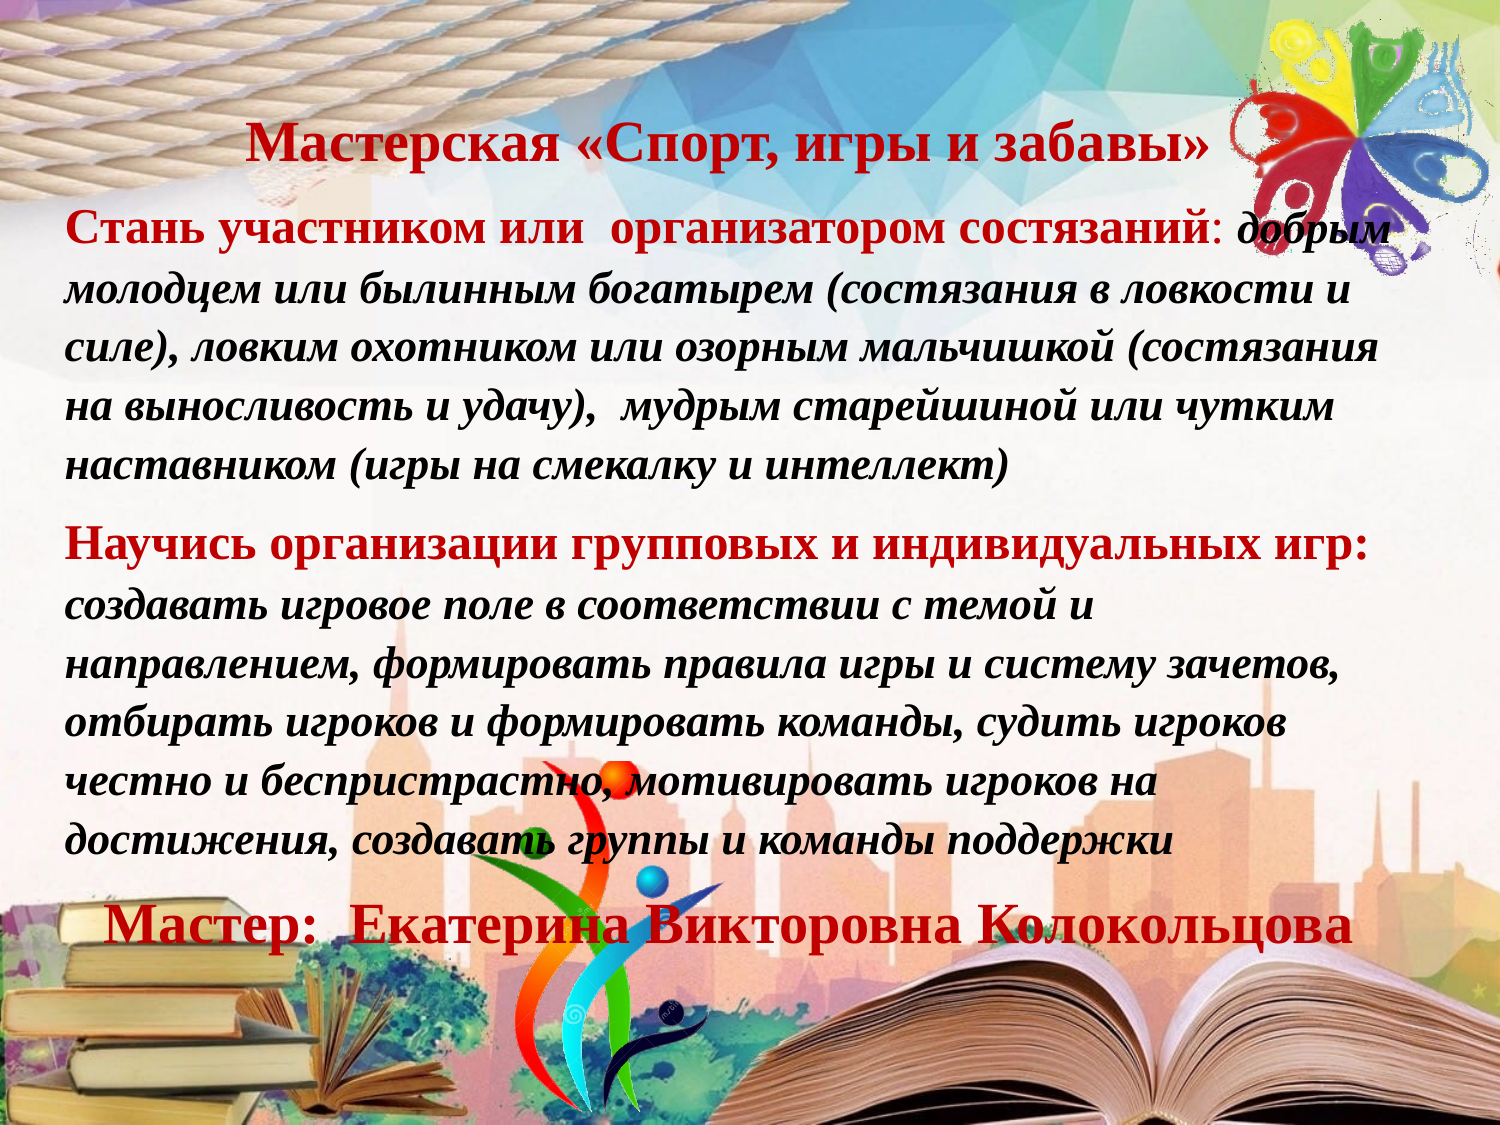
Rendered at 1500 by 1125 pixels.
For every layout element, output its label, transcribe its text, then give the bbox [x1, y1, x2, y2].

picture [0, 0, 1500, 1125]
text_box Мастерская «Спорт, игры и забавы» Стань участником или организатором состязаний: добрым молодцем или былинным богатырем (состязания в ловкости и силе), ловким охотником или озорным мальчишкой (состязания на выносливость и удачу), мудрым старейшиной или чутким наставником (игры на смекалку и интеллект) Научись организации групповых и индивидуальных игр: создавать игровое поле в соответствии с темой и направлением, формировать правила игры и систему зачетов, отбирать игроков и формировать команды, судить игроков честно и беспристрастно, мотивировать игроков на достижения, создавать группы и команды поддержки Мастер: Екатерина Викторовна Колокольцова [49, 90, 1408, 1028]
